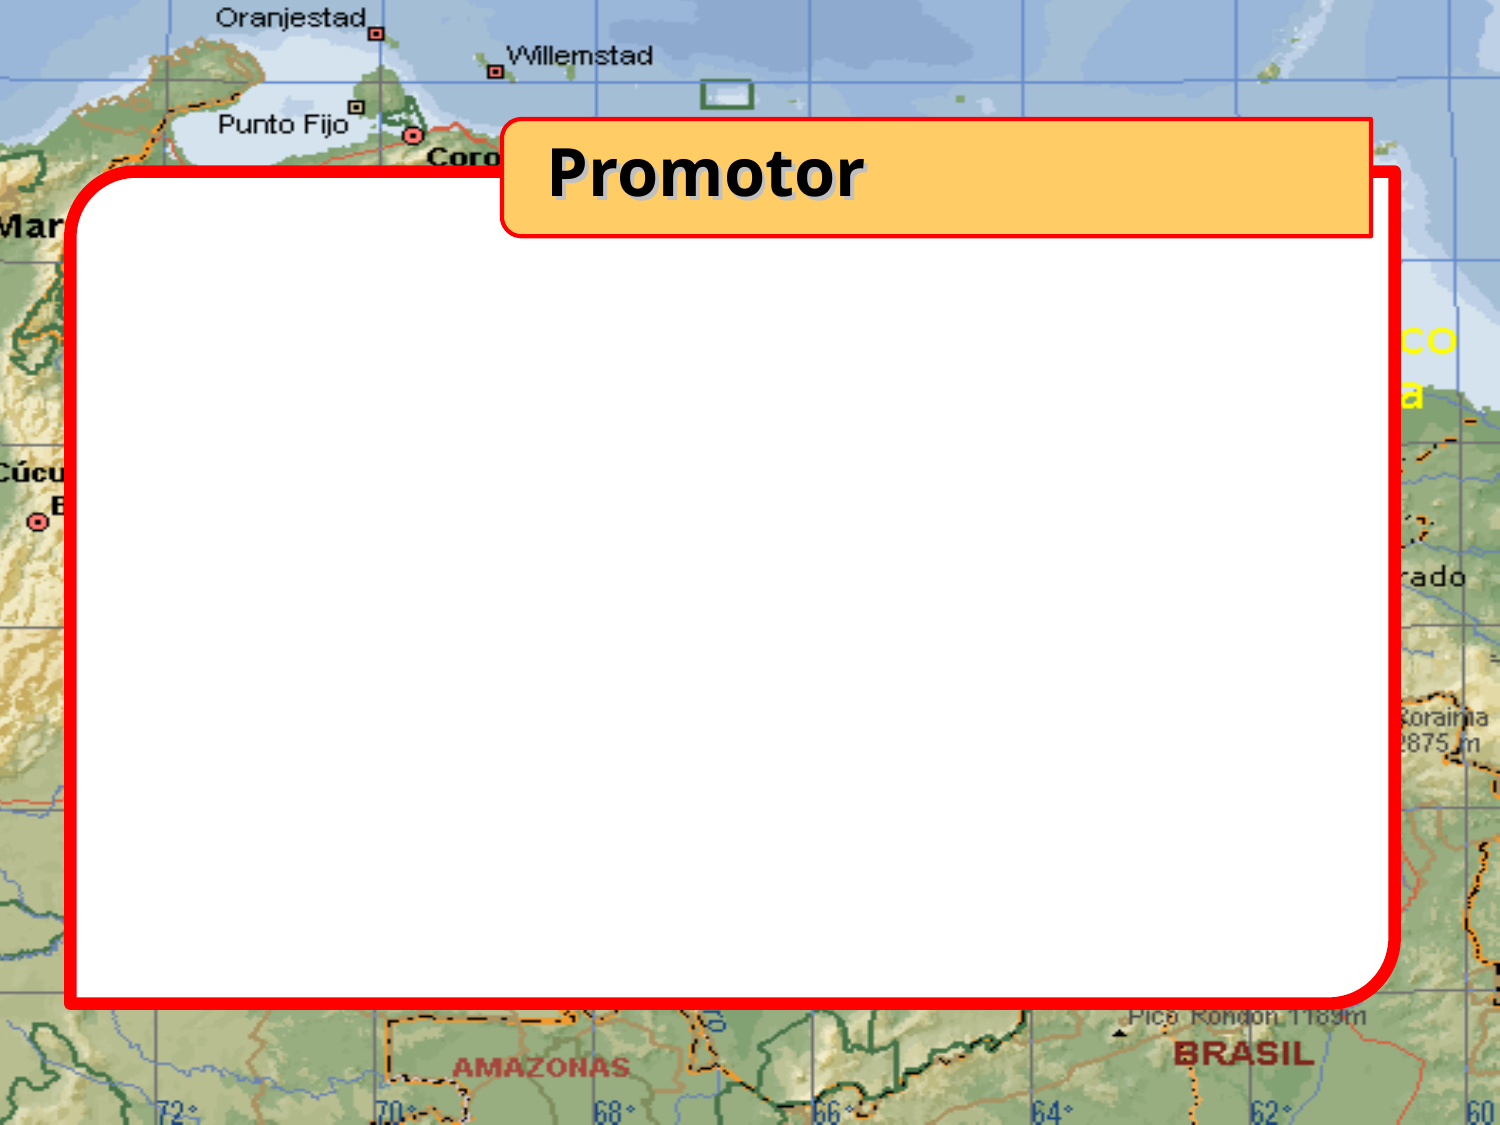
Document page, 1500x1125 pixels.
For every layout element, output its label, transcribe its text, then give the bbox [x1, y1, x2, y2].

picture [0, 0, 1500, 1125]
text_box [70, 119, 1395, 1004]
text_box Promotor [531, 118, 1418, 211]
